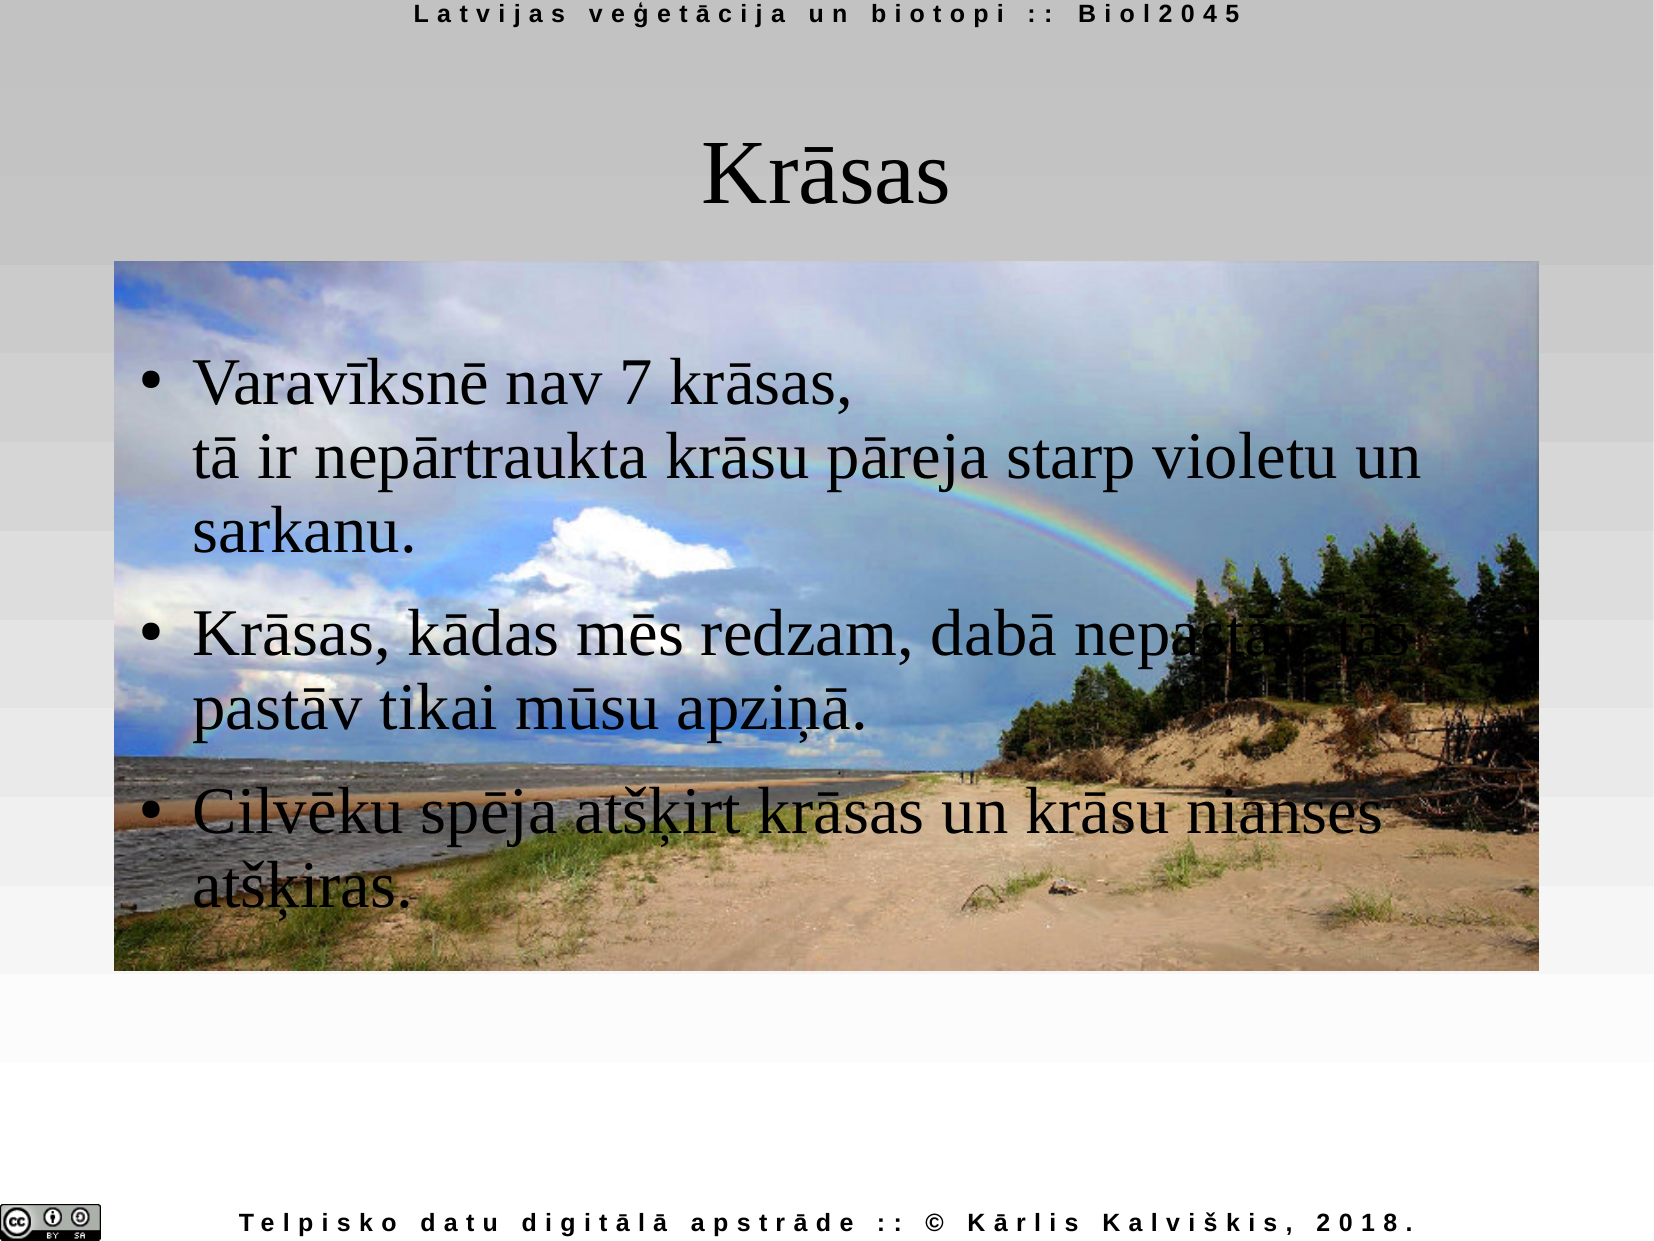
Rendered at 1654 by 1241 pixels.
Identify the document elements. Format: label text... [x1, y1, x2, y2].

list Varavīksnē nav 7 krāsas, tā ir nepārtraukta krāsu pāreja starp violetu un sarkanu. Krāsas, kādas mēs redzam, dabā nepastāv, tās pastāv tikai mūsu apziņā. Cilvēku spēja atšķirt krāsas un krāsu nianses atšķiras. [121, 344, 1534, 1127]
title Krāsas [29, 49, 1625, 296]
picture [0, 0, 1654, 1241]
